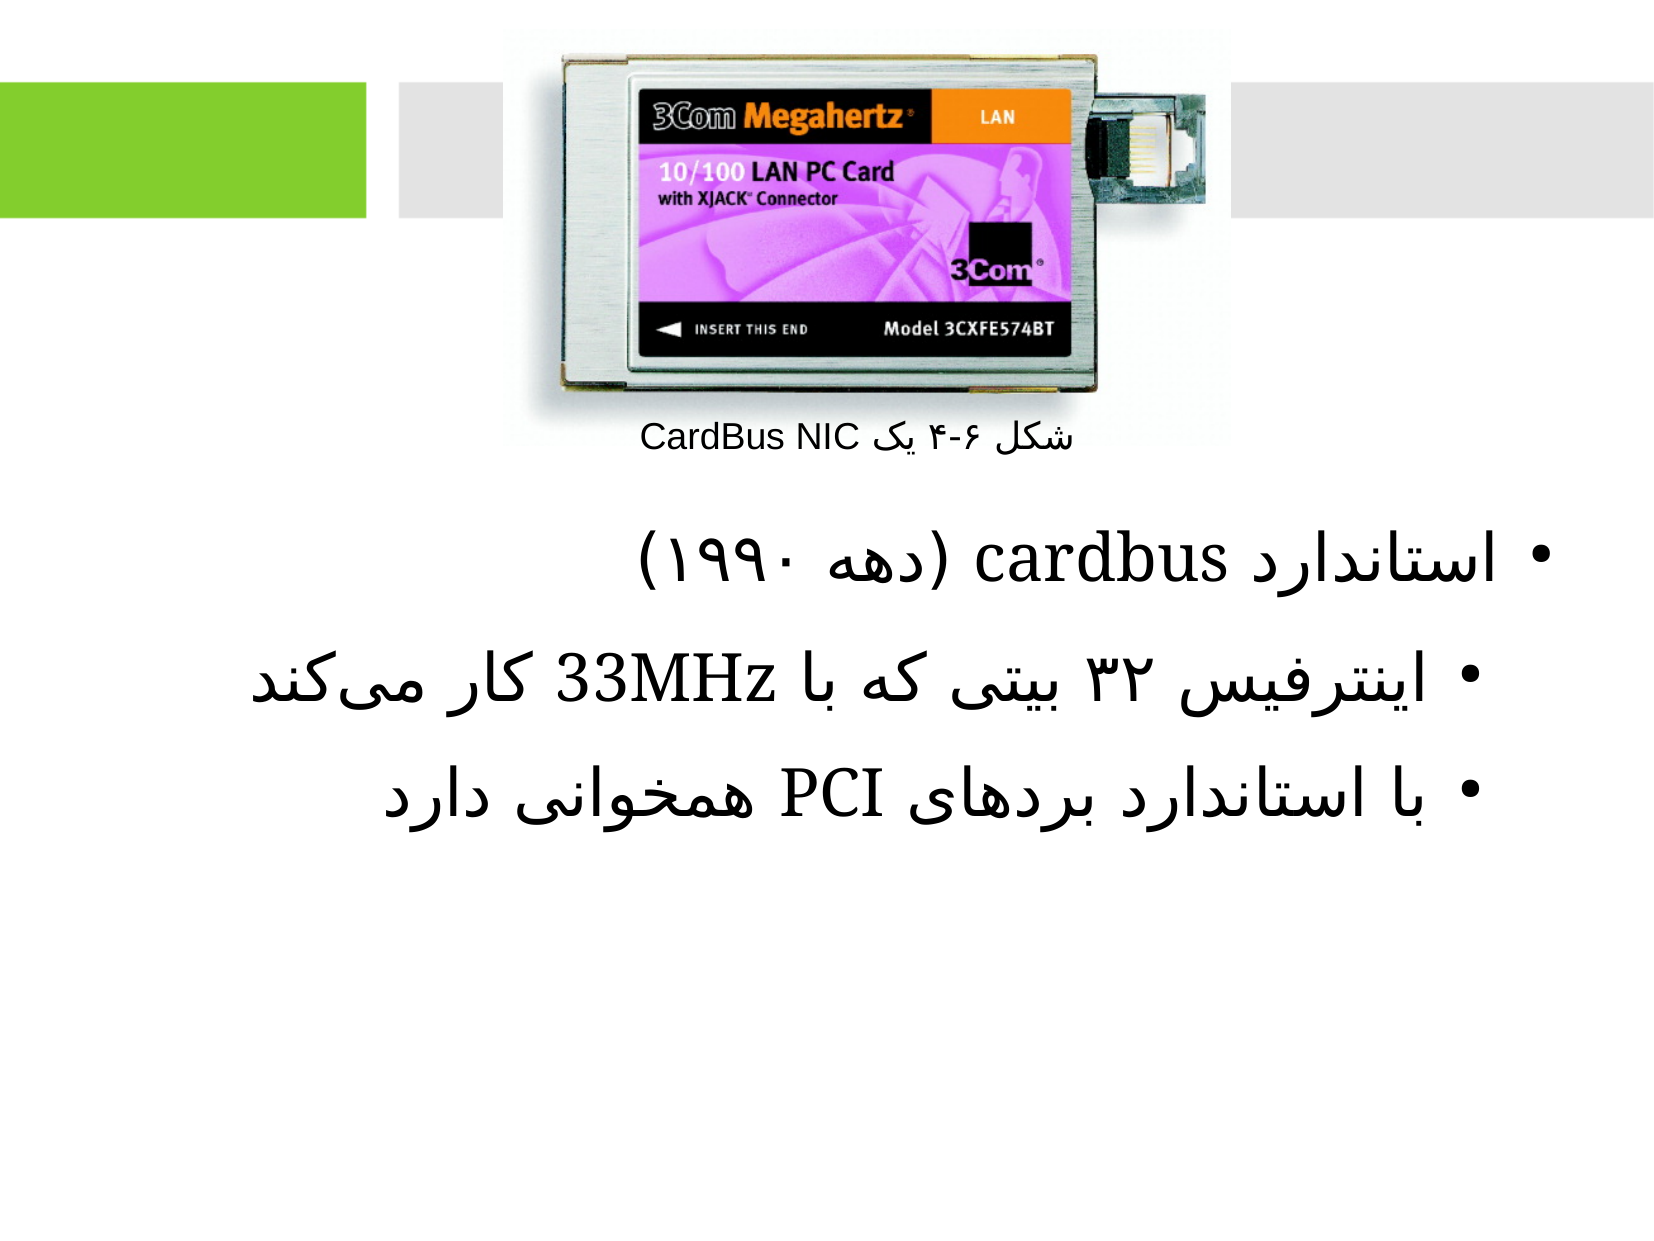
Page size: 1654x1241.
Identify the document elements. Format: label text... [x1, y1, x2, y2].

list استاندارد cardbus (دهه ۱۹۹۰) اینترفیس ۳۲ بیتی که با 33MHz کار می‌کند با استاندارد بردهای PCI همخوانی دارد [82, 510, 1571, 1111]
picture [0, 0, 1654, 1241]
text_box شکل ۶-۴ یک CardBus NIC [565, 404, 1126, 466]
